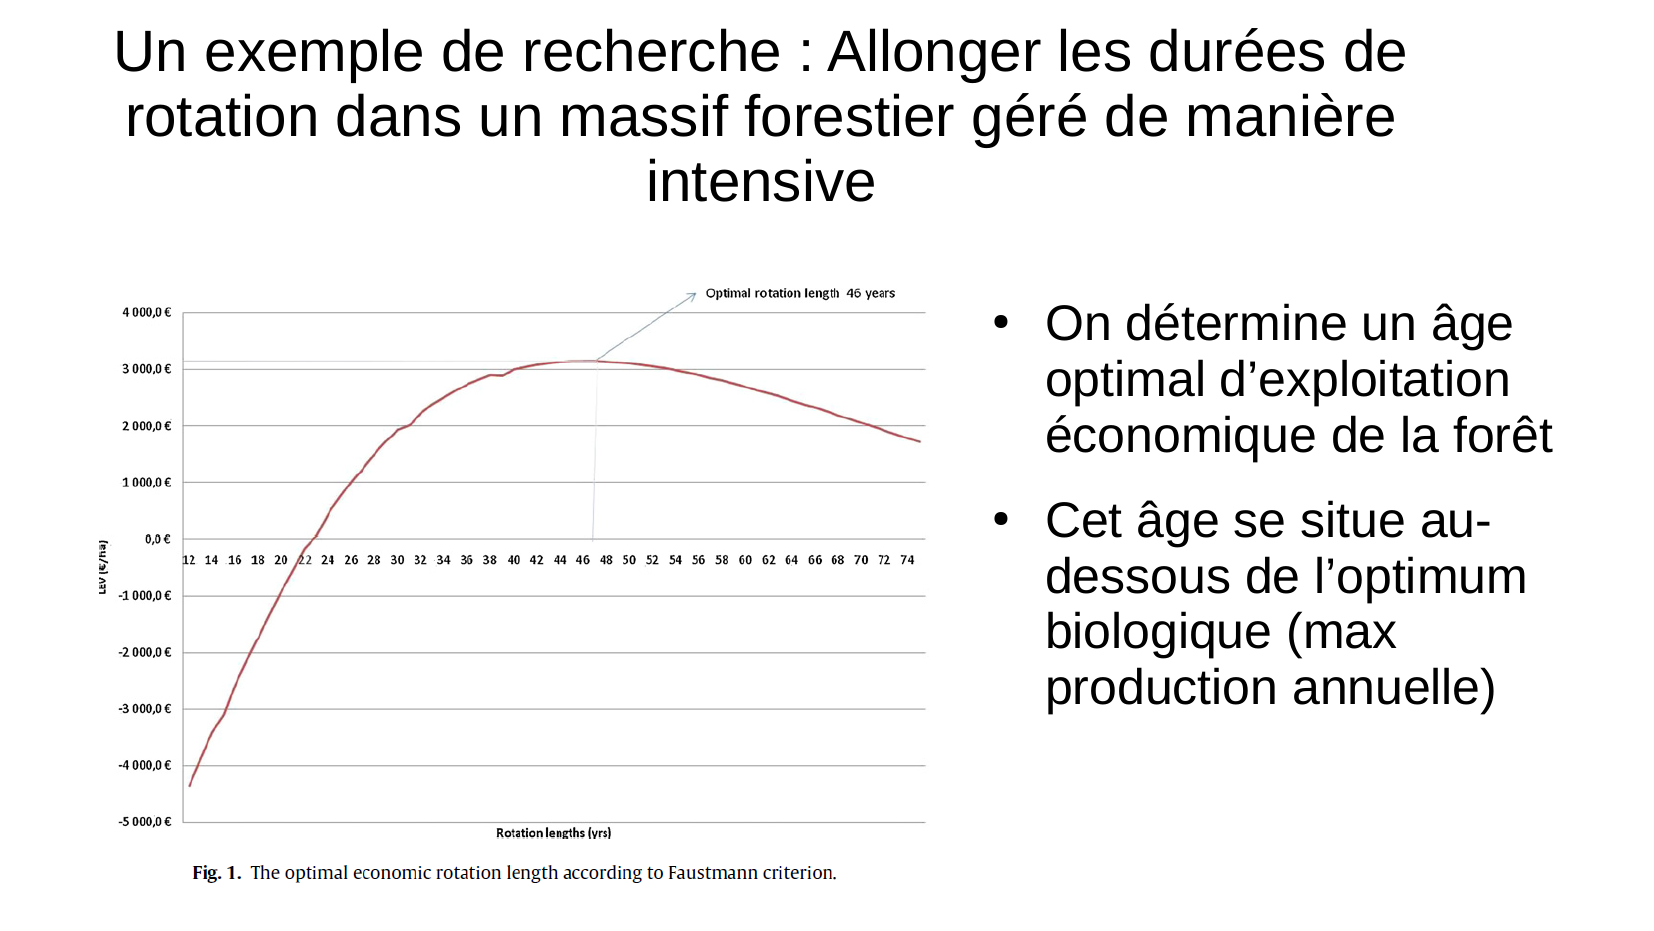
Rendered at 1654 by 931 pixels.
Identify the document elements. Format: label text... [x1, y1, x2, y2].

list On détermine un âge optimal d’exploitation économique de la forêt Cet âge se situe au-dessous de l’optimum biologique (max production annuelle) [988, 295, 1577, 835]
picture [0, 252, 988, 916]
title Un exemple de recherche : Allonger les durées de rotation dans un massif forestier géré de manière intensive [17, 18, 1506, 215]
